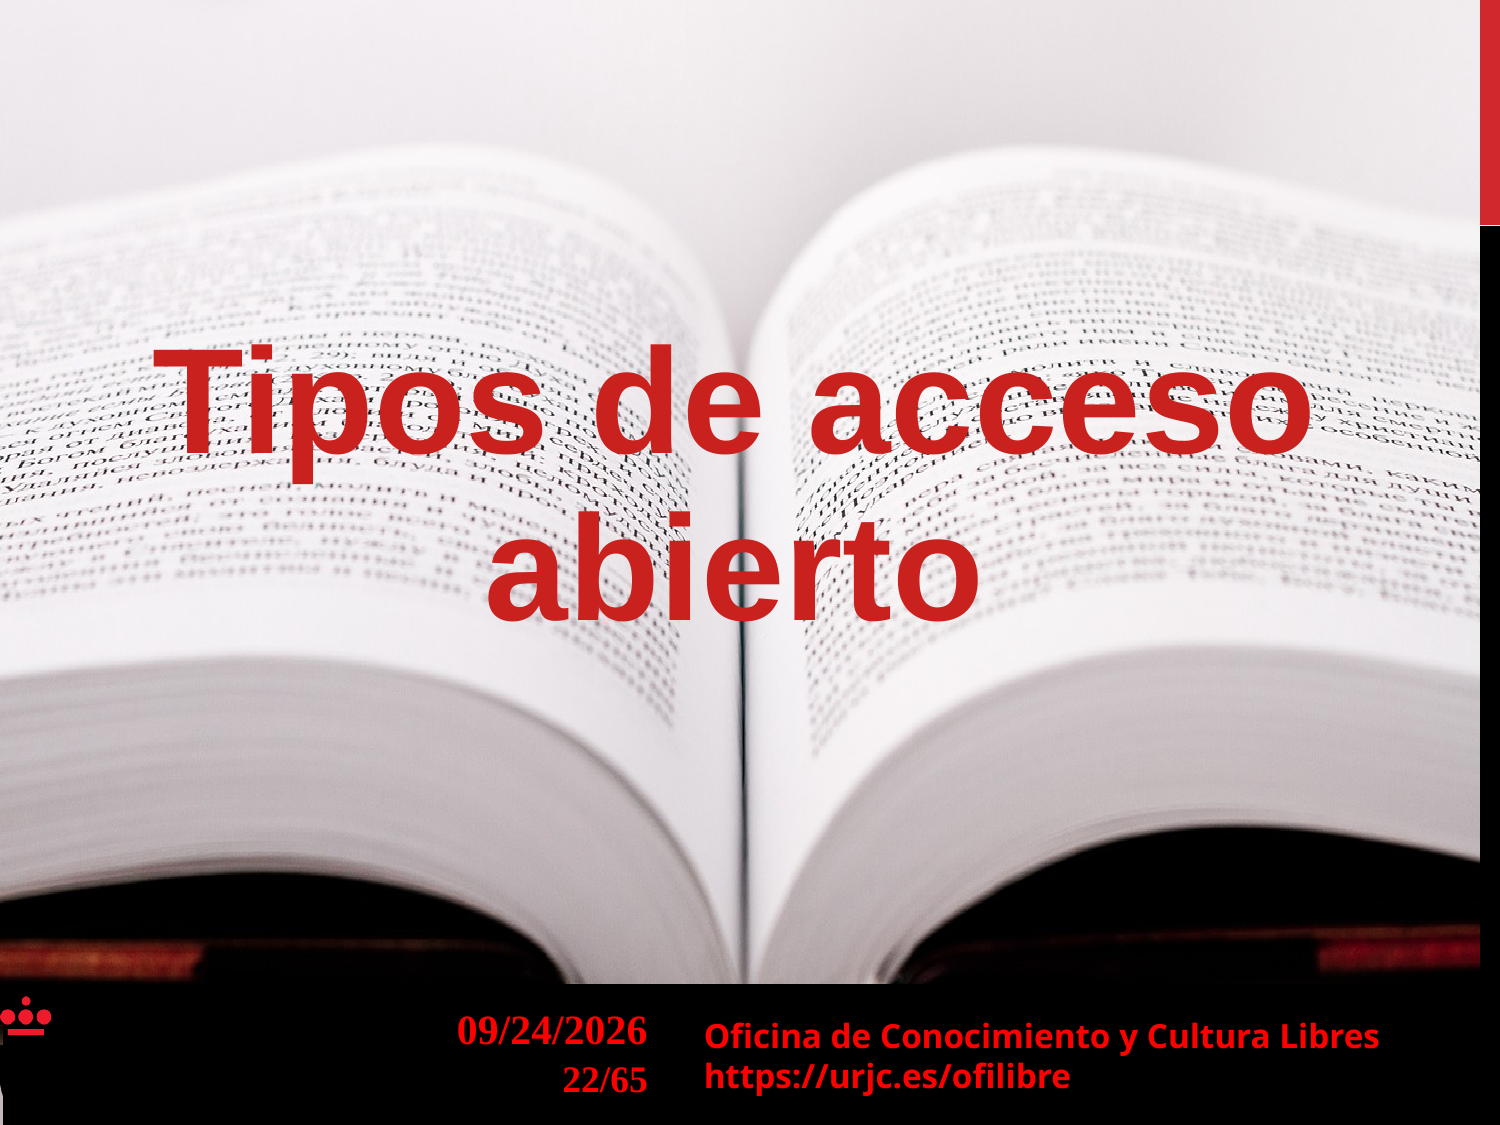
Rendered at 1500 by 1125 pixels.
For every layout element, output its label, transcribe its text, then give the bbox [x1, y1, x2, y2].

picture [0, 0, 1500, 1014]
text_box Tipos de acceso abierto [120, 310, 1351, 661]
title [75, 285, 1425, 661]
